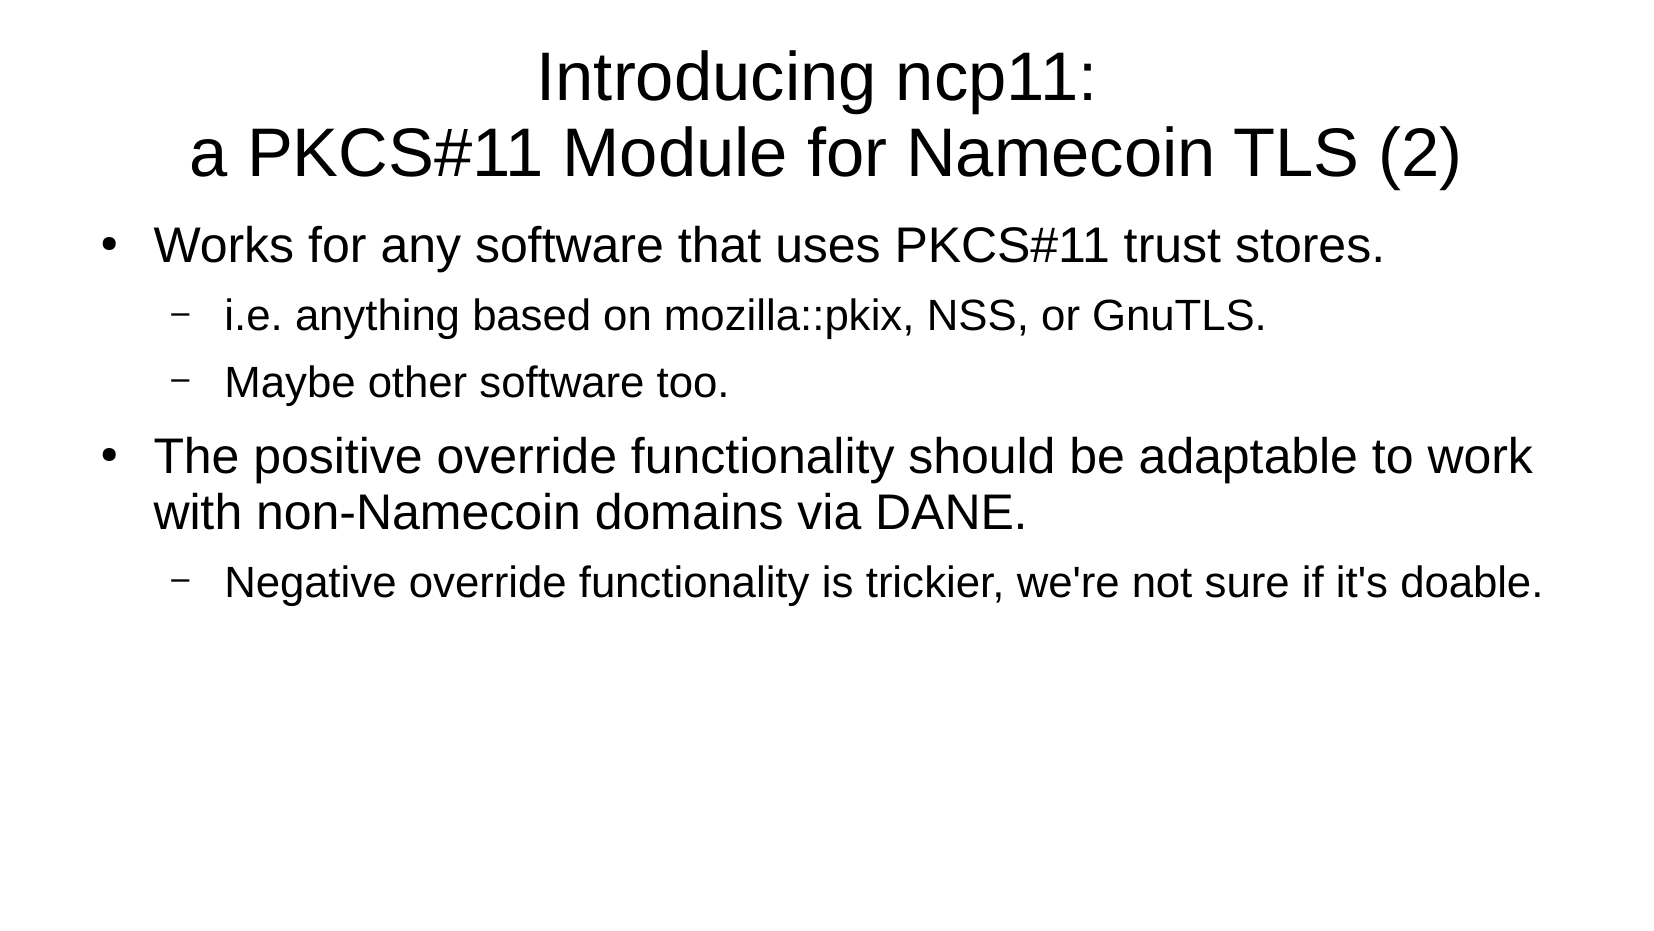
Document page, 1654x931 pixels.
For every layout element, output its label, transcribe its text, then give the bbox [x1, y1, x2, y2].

list Works for any software that uses PKCS#11 trust stores. i.e. anything based on mozilla::pkix, NSS, or GnuTLS. Maybe other software too. The positive override functionality should be adaptable to work with non-Namecoin domains via DANE. Negative override functionality is trickier, we're not sure if it's doable. [82, 217, 1571, 757]
title Introducing ncp11: a PKCS#11 Module for Namecoin TLS (2) [82, 37, 1571, 193]
